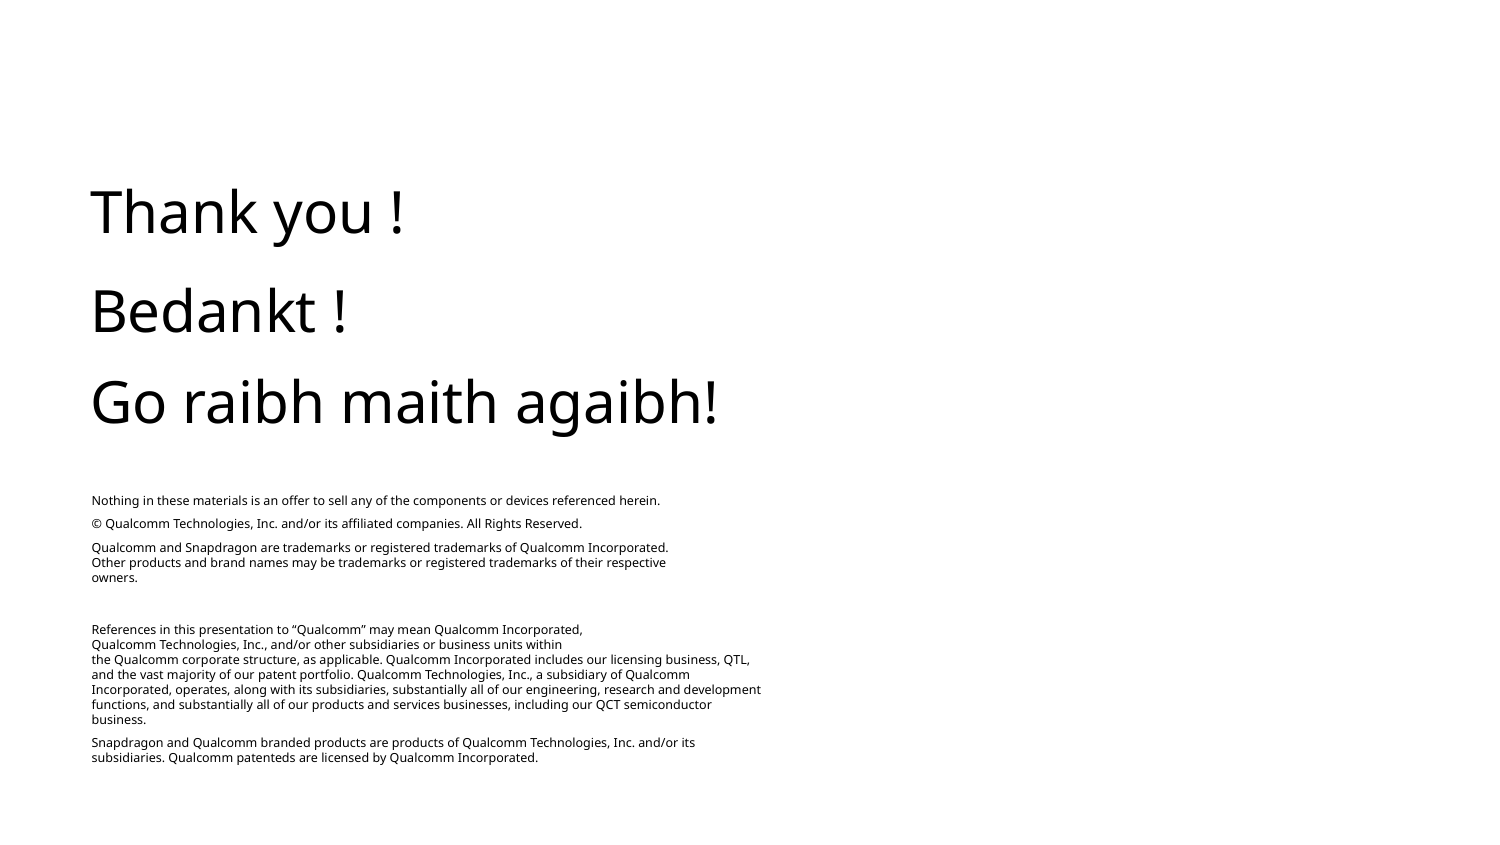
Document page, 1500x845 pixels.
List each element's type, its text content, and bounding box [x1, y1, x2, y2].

text_box Nothing in these materials is an offer to sell any of the components or devices referenced herein. © Qualcomm Technologies, Inc. and/or its affiliated companies. All Rights Reserved. Qualcomm and Snapdragon are trademarks or registered trademarks of Qualcomm Incorporated. Other products and brand names may be trademarks or registered trademarks of their respective owners. [91, 492, 672, 608]
text_box References in this presentation to “Qualcomm” may mean Qualcomm Incorporated, Qualcomm Technologies, Inc., and/or other subsidiaries or business units within the Qualcomm corporate structure, as applicable. Qualcomm Incorporated includes our licensing business, QTL, and the vast majority of our patent portfolio. Qualcomm Technologies, Inc., a subsidiary of Qualcomm Incorporated, operates, along with its subsidiaries, substantially all of our engineering, research and development functions, and substantially all of our products and services businesses, including our QCT semiconductor business. Snapdragon and Qualcomm branded products are products of Qualcomm Technologies, Inc. and/or its subsidiaries. Qualcomm patenteds are licensed by Qualcomm Incorporated. [91, 621, 764, 789]
list Thank you ! Bedankt ! Go raibh maith agaibh! [0, 151, 1398, 472]
